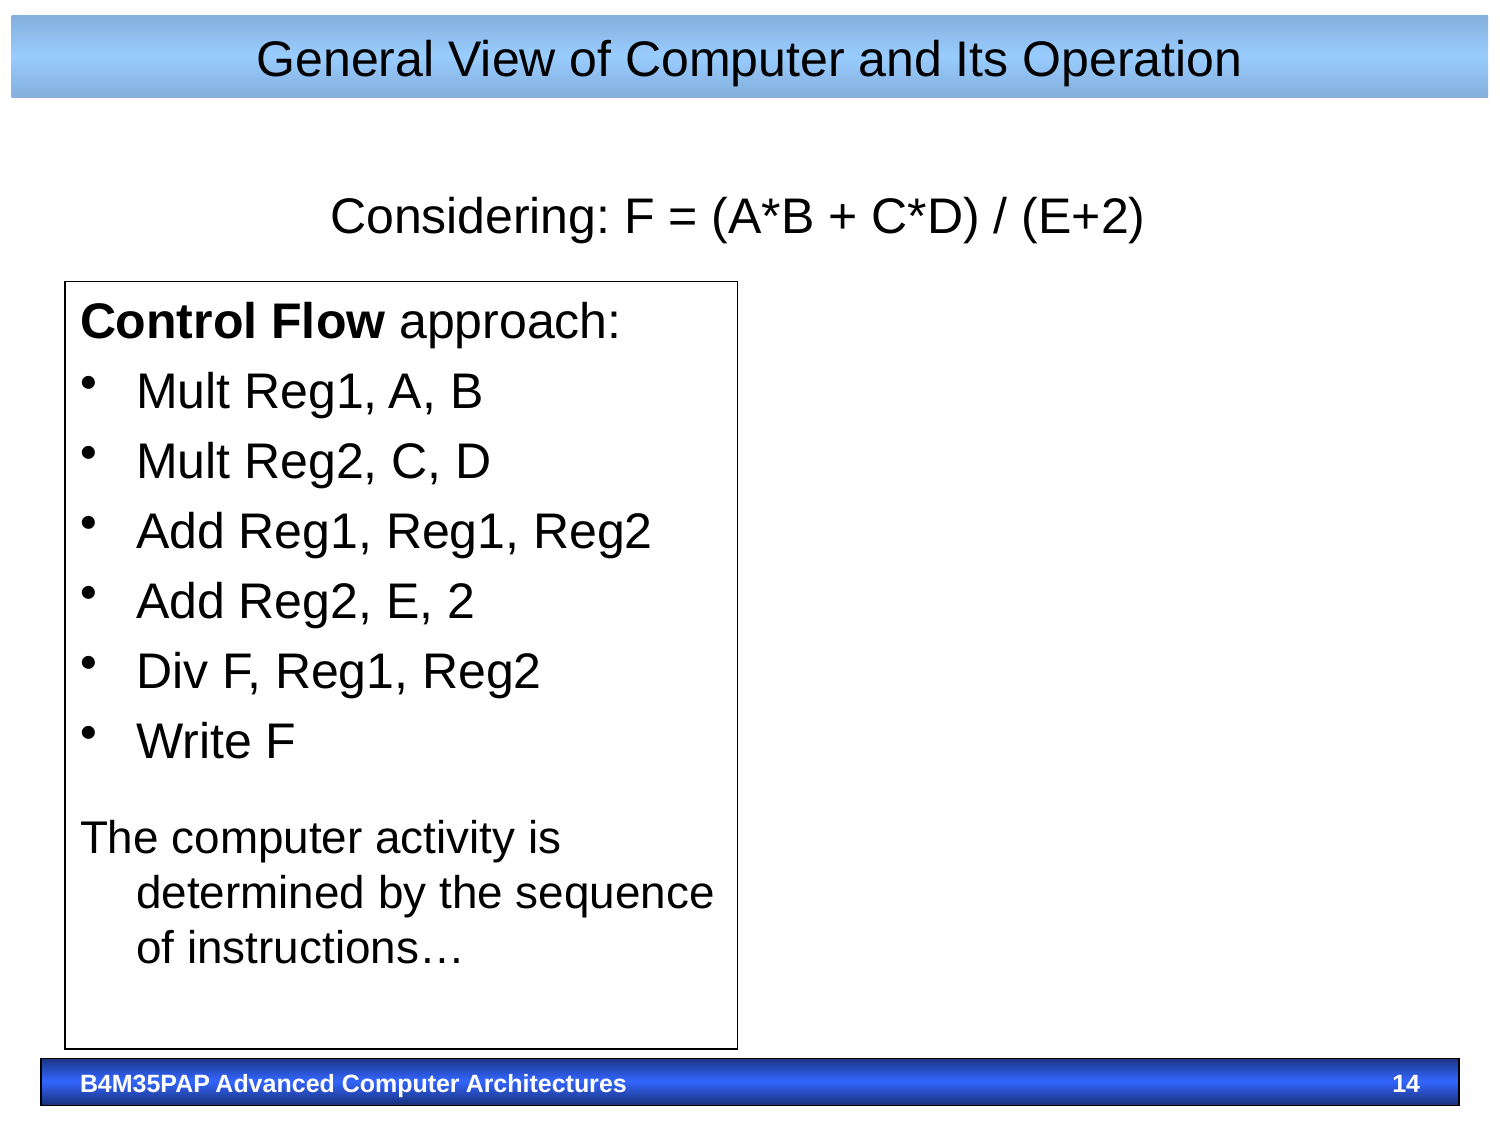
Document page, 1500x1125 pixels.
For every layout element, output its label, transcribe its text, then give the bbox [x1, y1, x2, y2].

text_box Considering: F = (A*B + C*D) / (E+2) [58, 175, 1418, 251]
text_box Control Flow approach: Mult Reg1, A, B Mult Reg2, C, D Add Reg1, Reg1, Reg2 Add Reg2, E, 2 Div F, Reg1, Reg2 Write F The computer activity is determined by the sequence of instructions… [64, 281, 738, 1049]
title General View of Computer and Its Operation [11, 15, 1489, 98]
